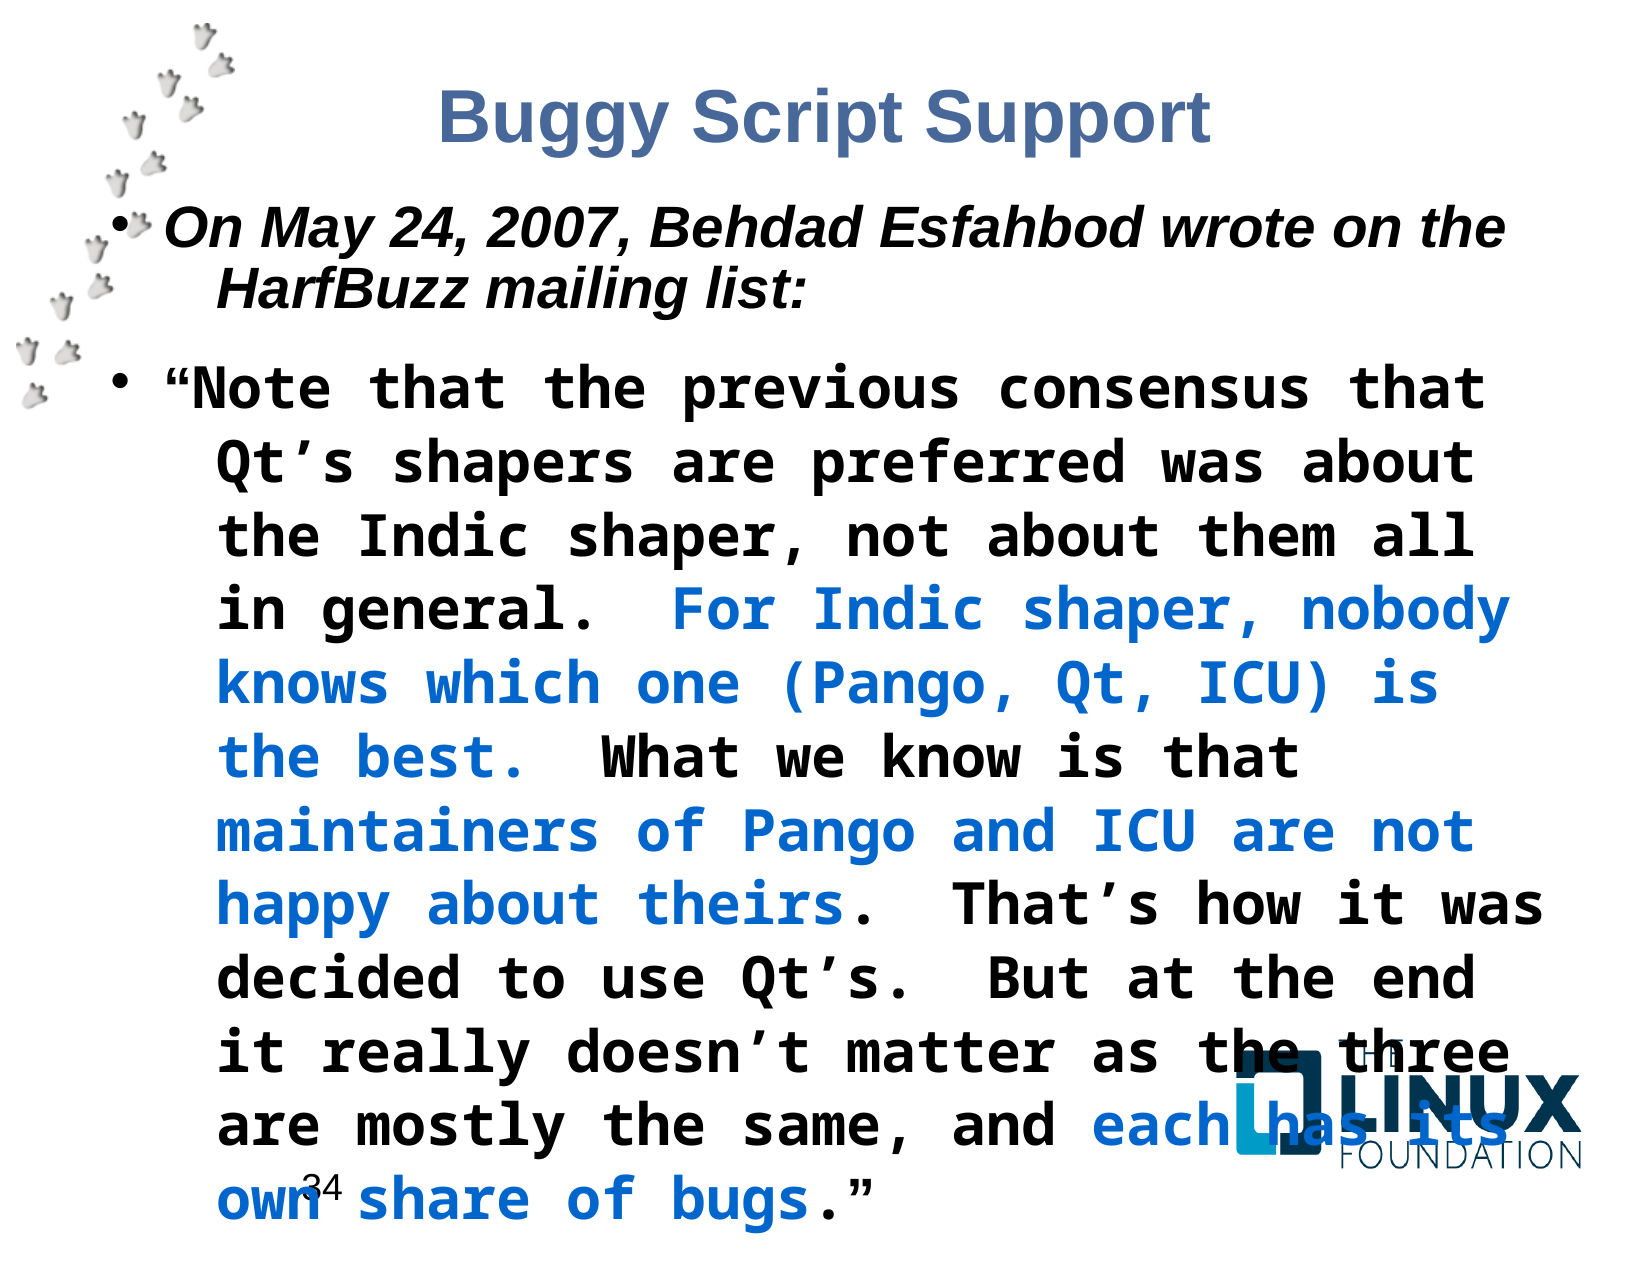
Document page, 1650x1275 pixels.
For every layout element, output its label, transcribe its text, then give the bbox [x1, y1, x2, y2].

picture [16, 23, 135, 430]
title Buggy Script Support [135, 22, 1515, 199]
list On May 24, 2007, Behdad Esfahbod wrote on the HarfBuzz mailing list: “Note that the previous consensus that Qt’s shapers are preferred was about the Indic shaper, not about them all in general. For Indic shaper, nobody knows which one (Pango, Qt, ICU) is the best. What we know is that maintainers of Pango and ICU are not happy about theirs. That’s how it was decided to use Qt’s. But at the end it really doesn’t matter as the three are mostly the same, and each has its own share of bugs.” [75, 199, 1576, 1193]
picture [1216, 1012, 1613, 1200]
